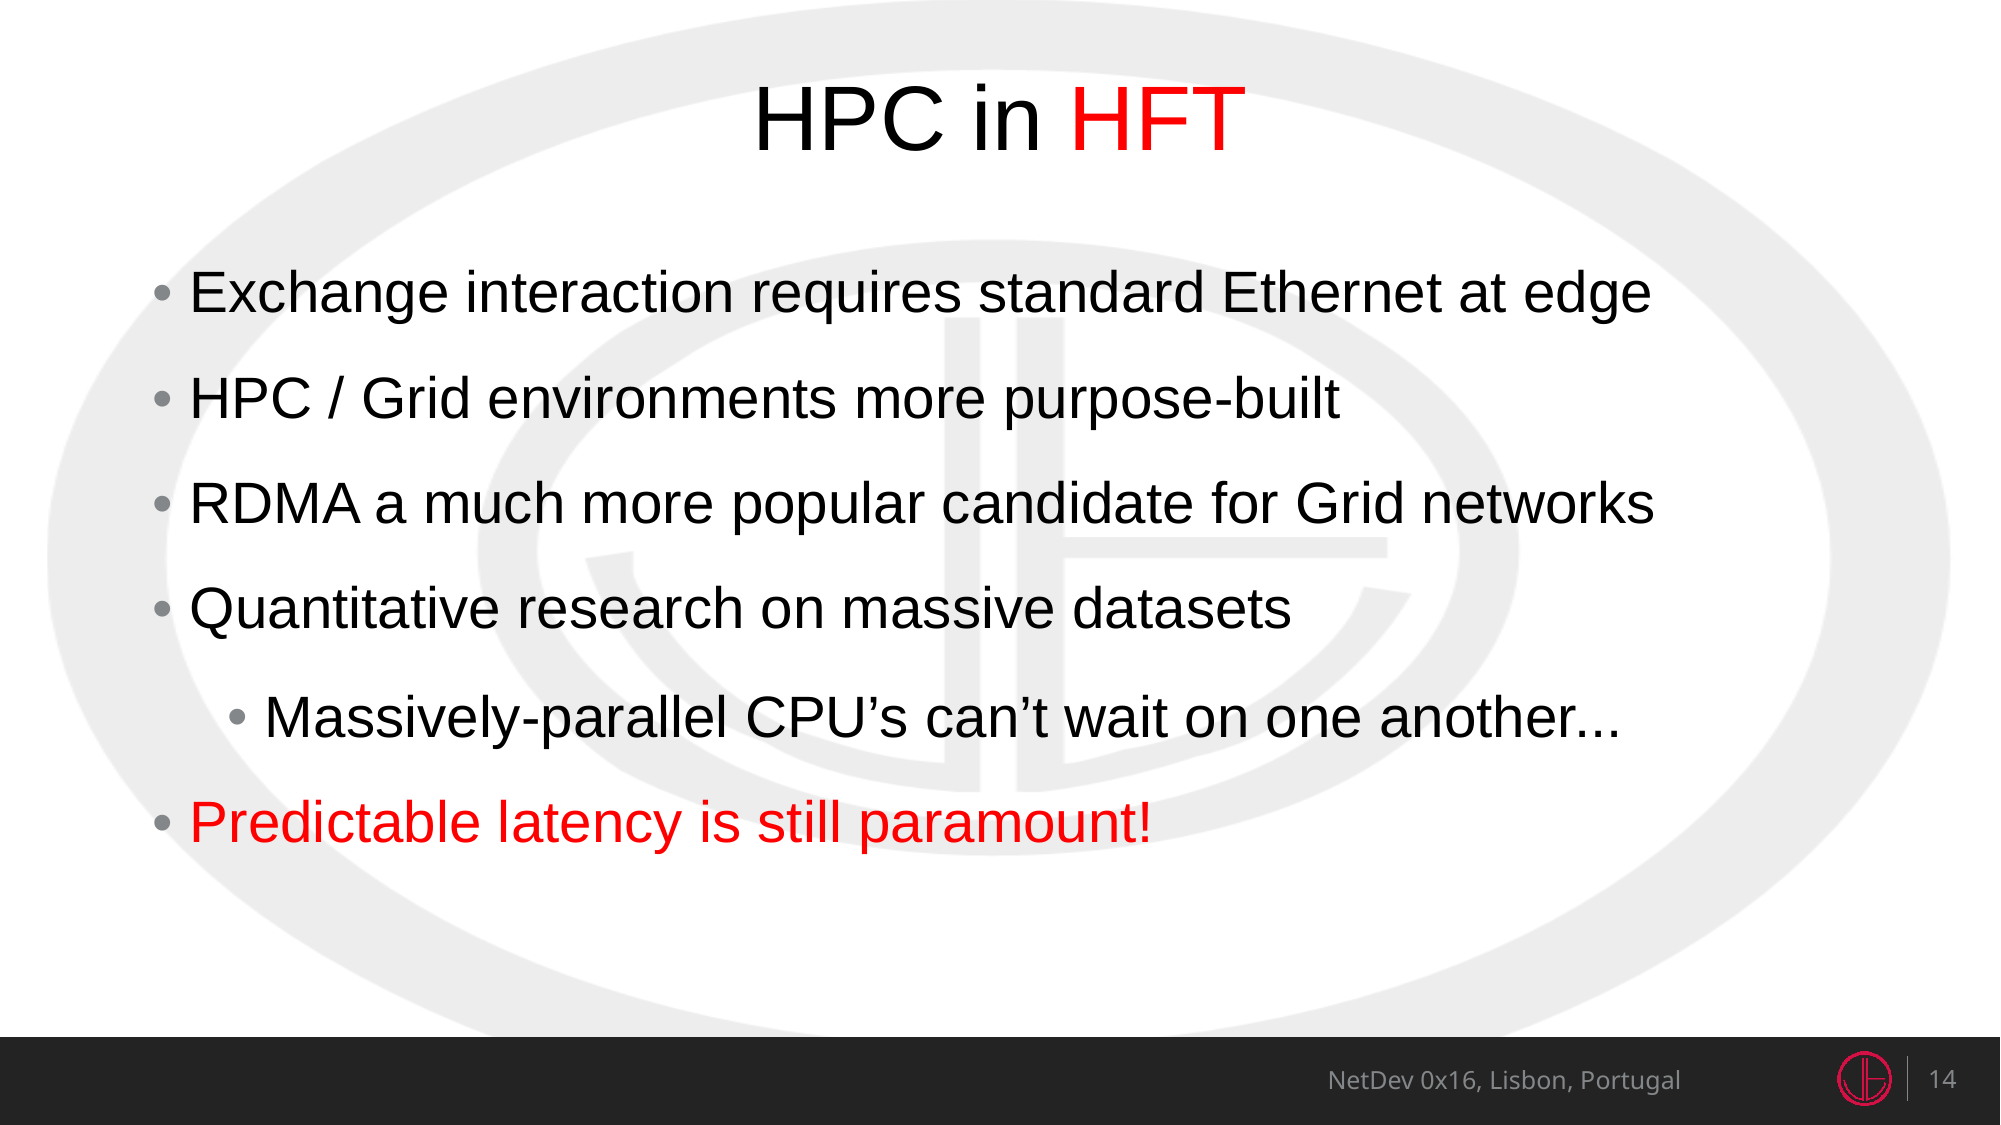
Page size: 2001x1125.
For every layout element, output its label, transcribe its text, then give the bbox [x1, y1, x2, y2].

list Exchange interaction requires standard Ethernet at edge HPC / Grid environments more purpose-built RDMA a much more popular candidate for Grid networks Quantitative research on massive datasets Massively-parallel CPU’s can’t wait on one another... Predictable latency is still paramount! [137, 233, 1863, 1014]
text_box NetDev 0x16, Lisbon, Portugal [1312, 1050, 1763, 1110]
picture [1837, 1051, 1892, 1106]
title HPC in HFT [137, 25, 1863, 220]
text_box <number> [1913, 1050, 2000, 1111]
